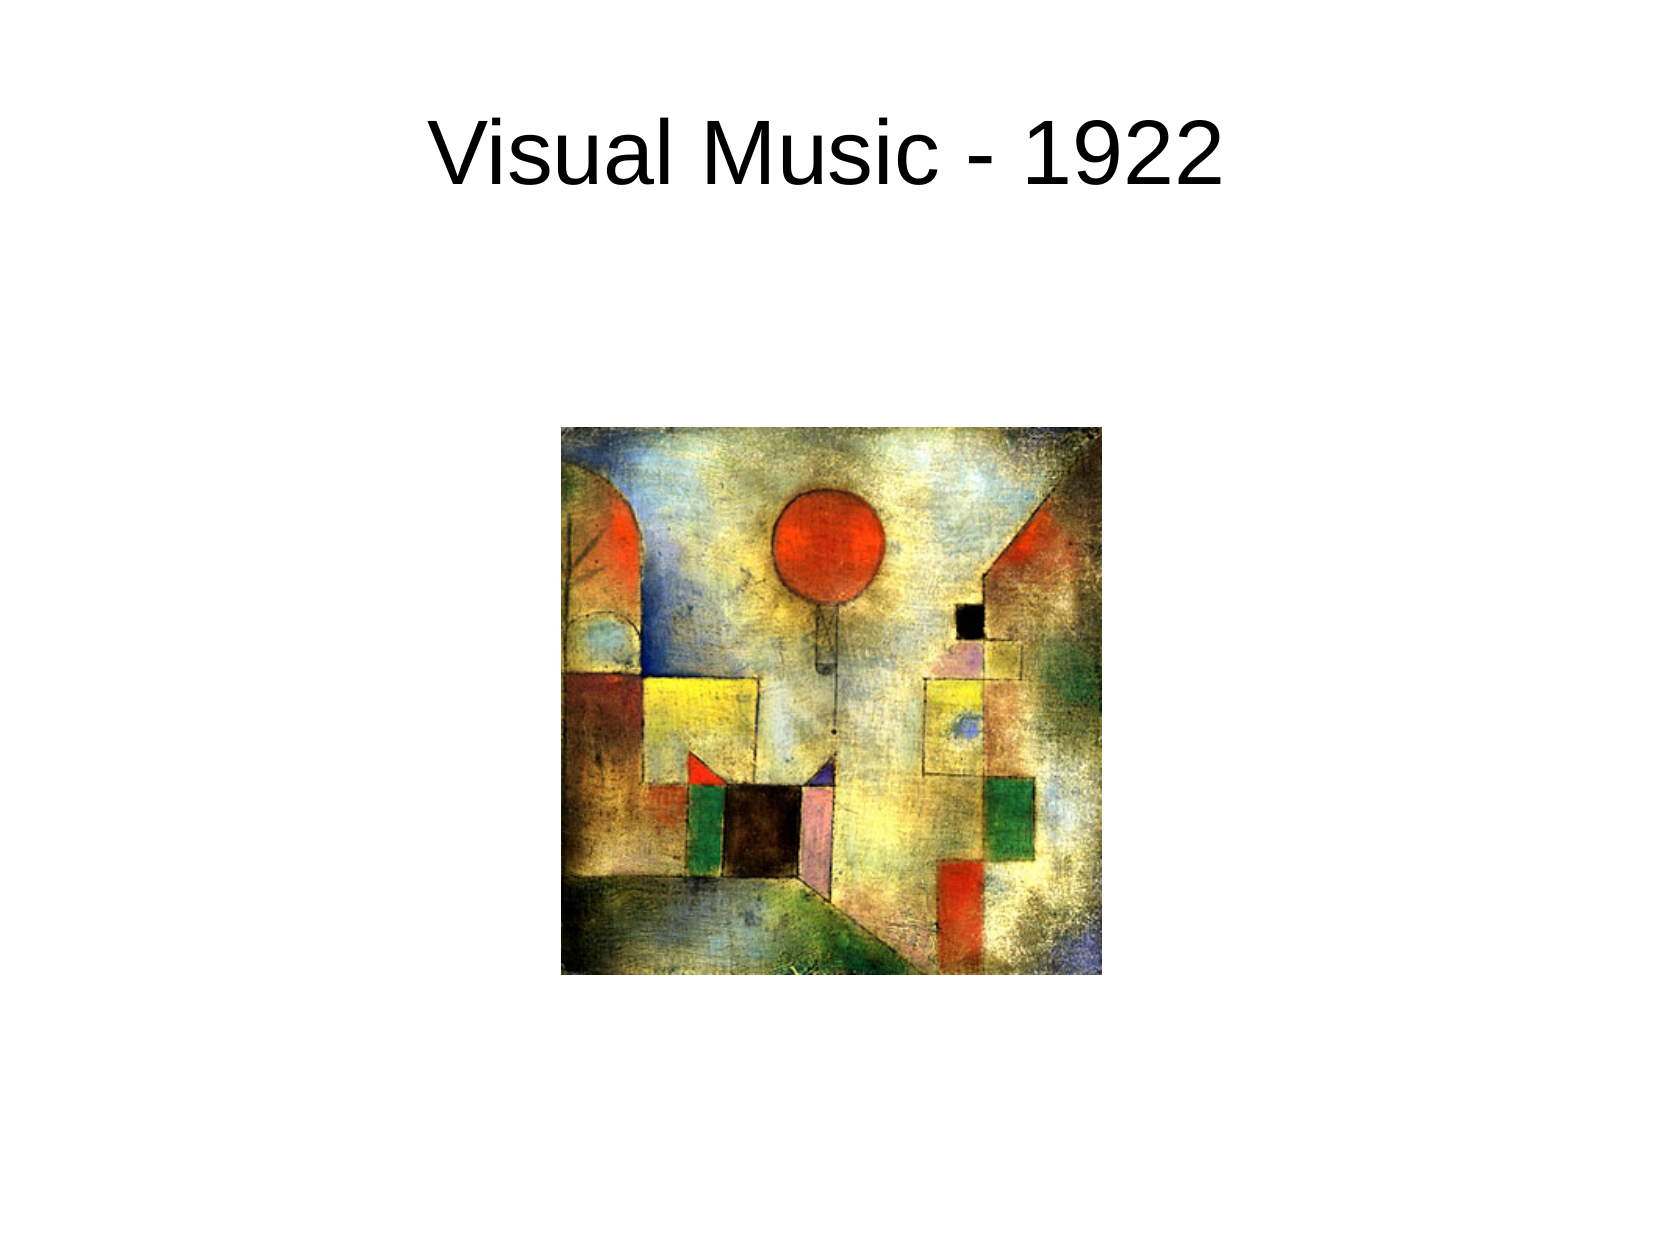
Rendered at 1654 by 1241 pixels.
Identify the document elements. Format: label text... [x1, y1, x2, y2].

picture [561, 427, 1102, 975]
title Visual Music - 1922 [82, 56, 1571, 250]
